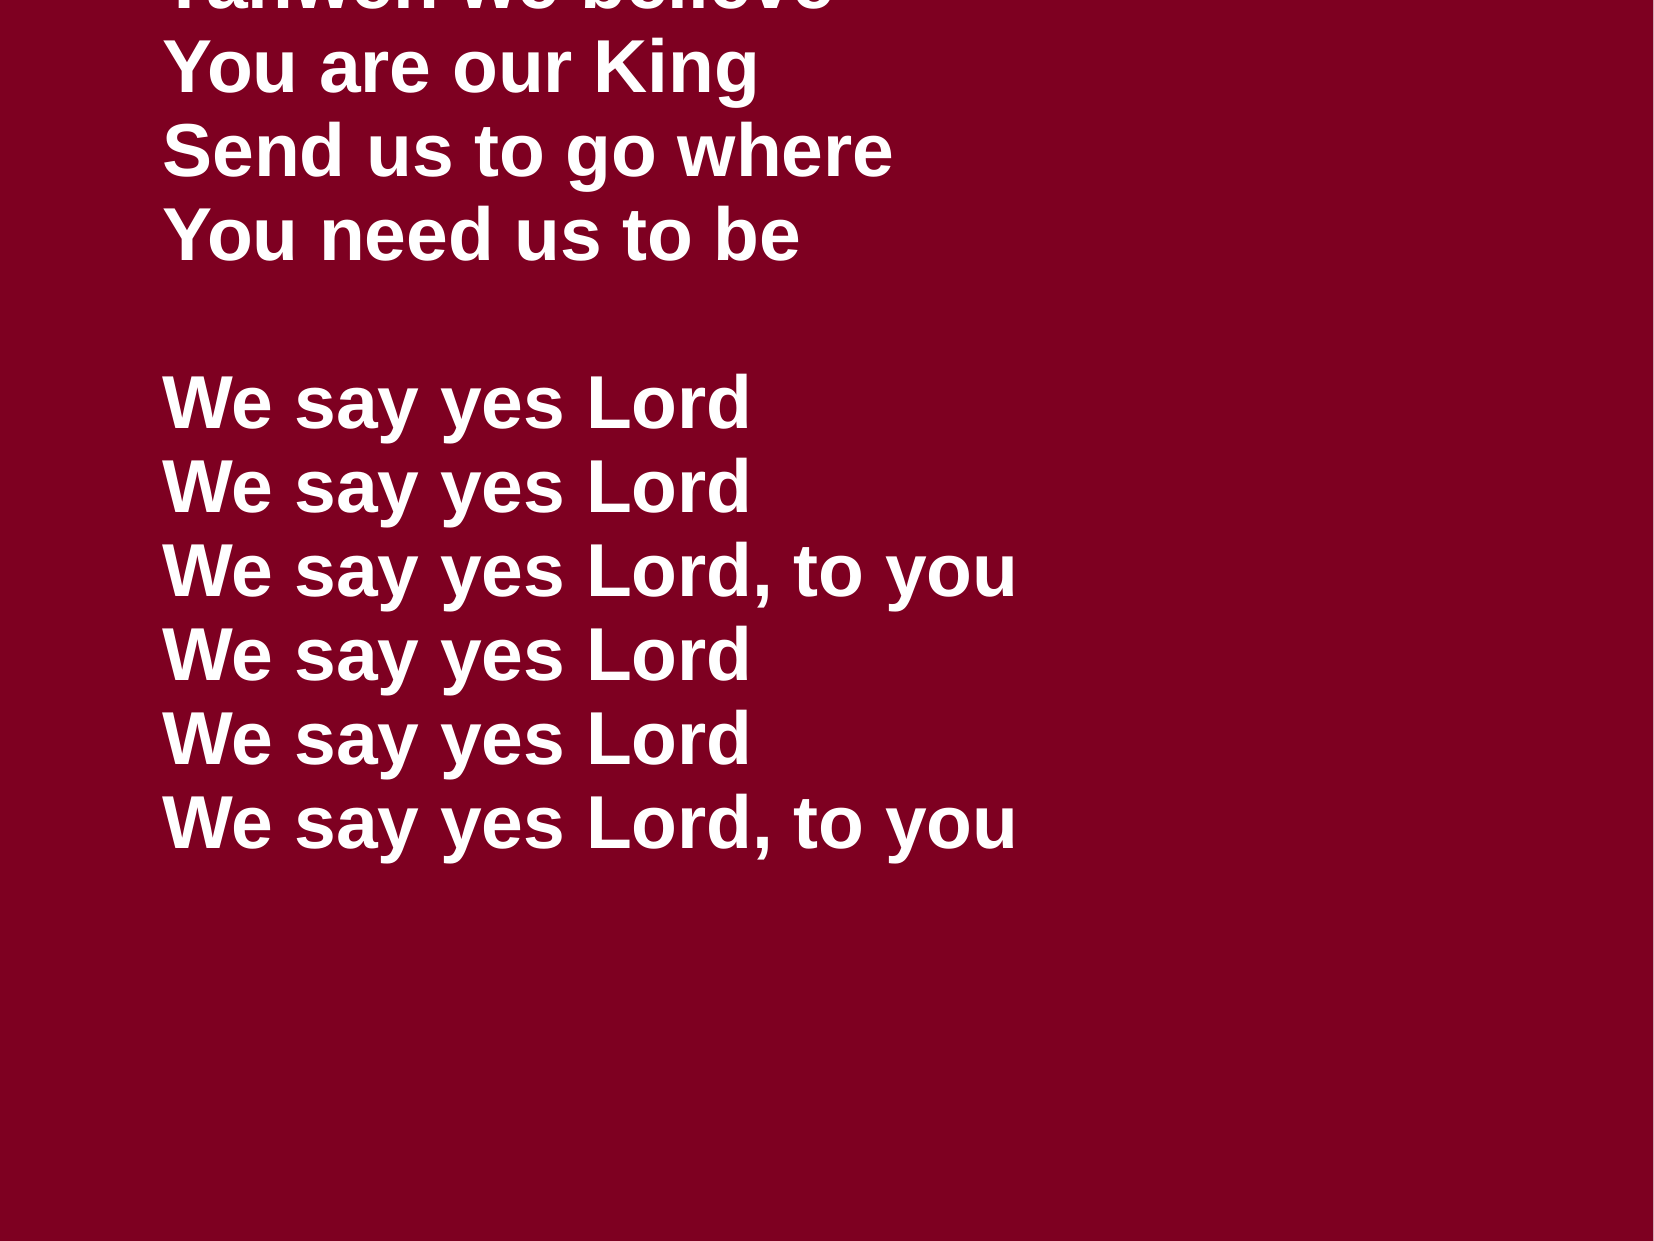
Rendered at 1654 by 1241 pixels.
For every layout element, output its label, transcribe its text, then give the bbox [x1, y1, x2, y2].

text_box Yahweh we believe You are our King Send us to go where You need us to be We say yes Lord We say yes Lord We say yes Lord, to you We say yes Lord We say yes Lord We say yes Lord, to you [0, 0, 1654, 1241]
